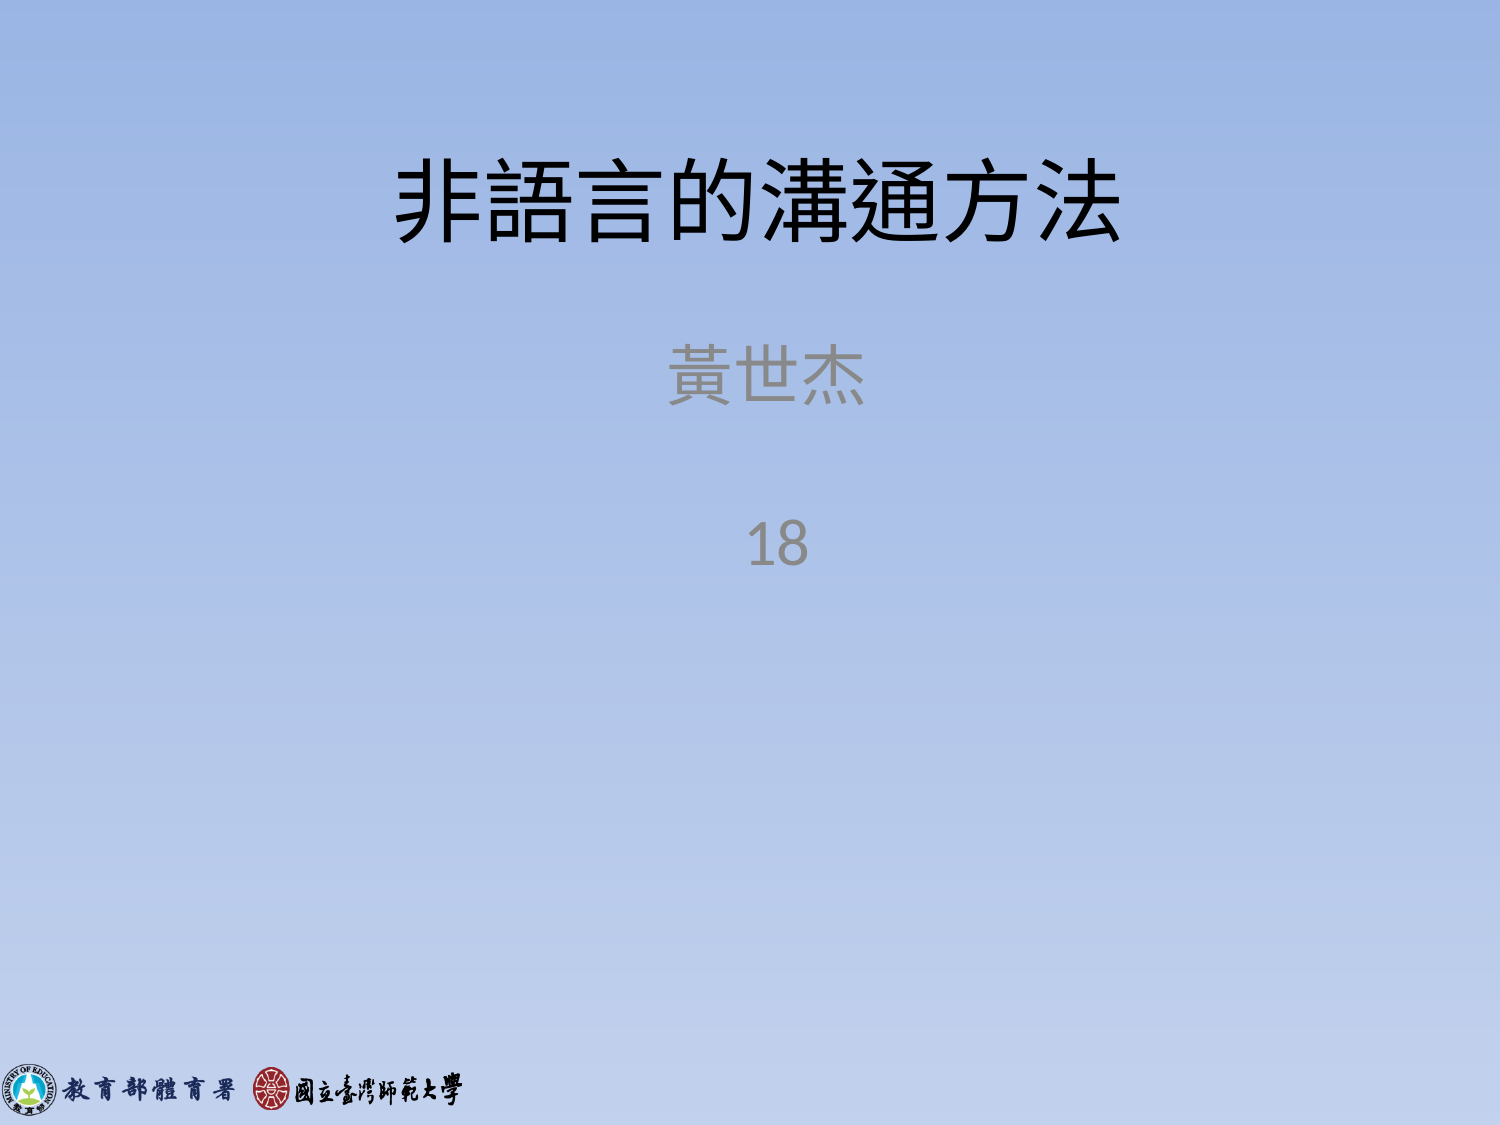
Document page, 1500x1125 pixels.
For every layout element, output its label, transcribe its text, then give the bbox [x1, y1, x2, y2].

text_box 18 [251, 491, 1302, 598]
picture [253, 1067, 462, 1110]
subtitle 黃世杰 [242, 326, 1293, 433]
picture [0, 1051, 243, 1125]
title 非語言的溝通方法 [121, 78, 1397, 320]
